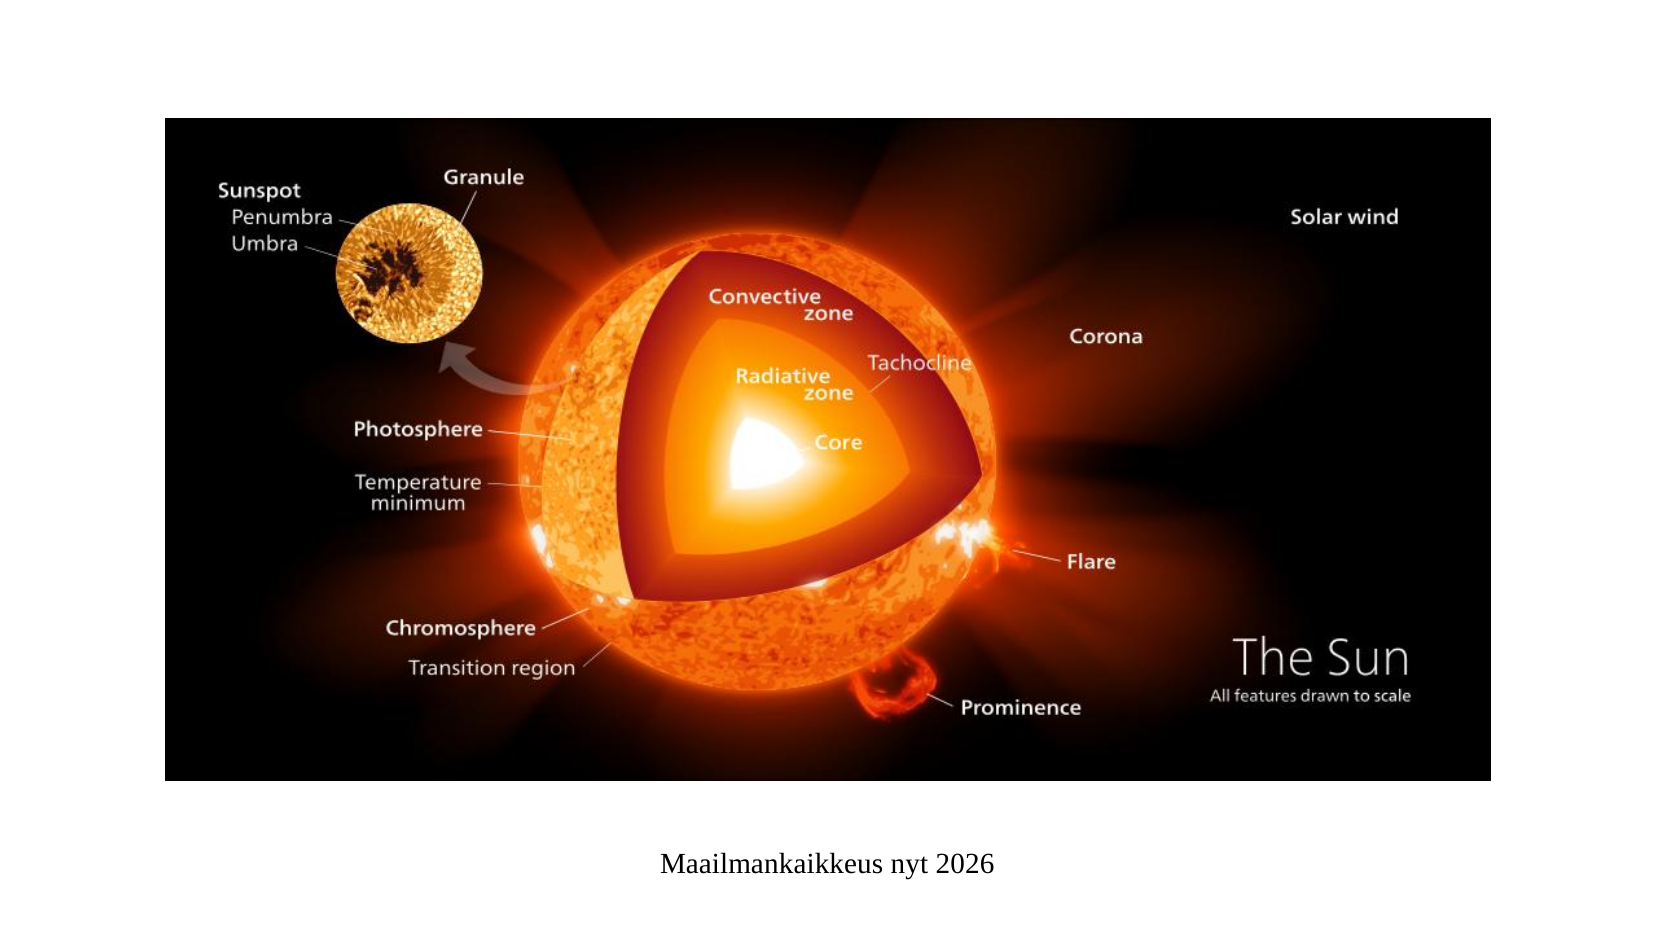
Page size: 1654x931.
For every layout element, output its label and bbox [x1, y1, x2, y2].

picture [165, 118, 1491, 781]
